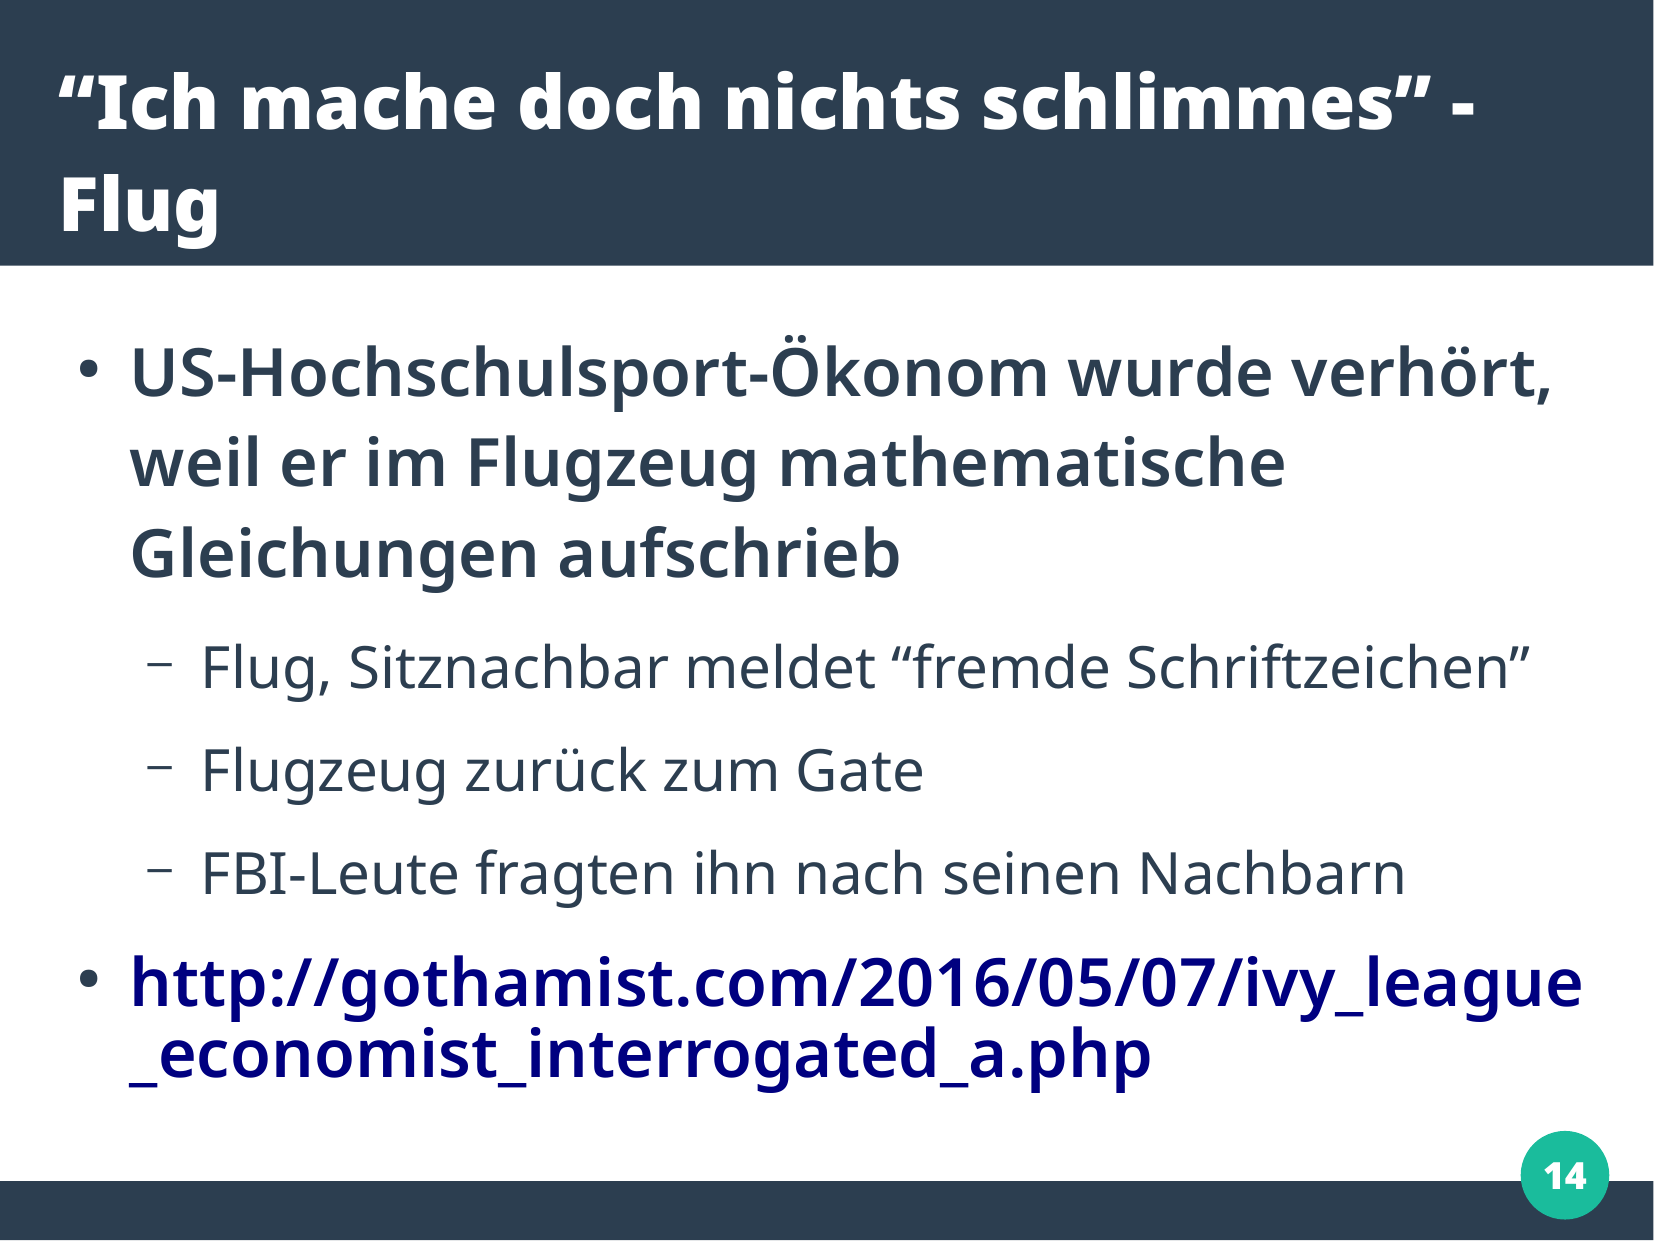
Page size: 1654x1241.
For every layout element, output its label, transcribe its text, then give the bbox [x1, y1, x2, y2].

list US-Hochschulsport-Ökonom wurde verhört, weil er im Flugzeug mathematische Gleichungen aufschrieb Flug, Sitznachbar meldet “fremde Schriftzeichen” Flugzeug zurück zum Gate FBI-Leute fragten ihn nach seinen Nachbarn http://gothamist.com/2016/05/07/ivy_league_economist_interrogated_a.php [59, 324, 1595, 1152]
title “Ich mache doch nichts schlimmes” - Flug [59, 49, 1595, 207]
